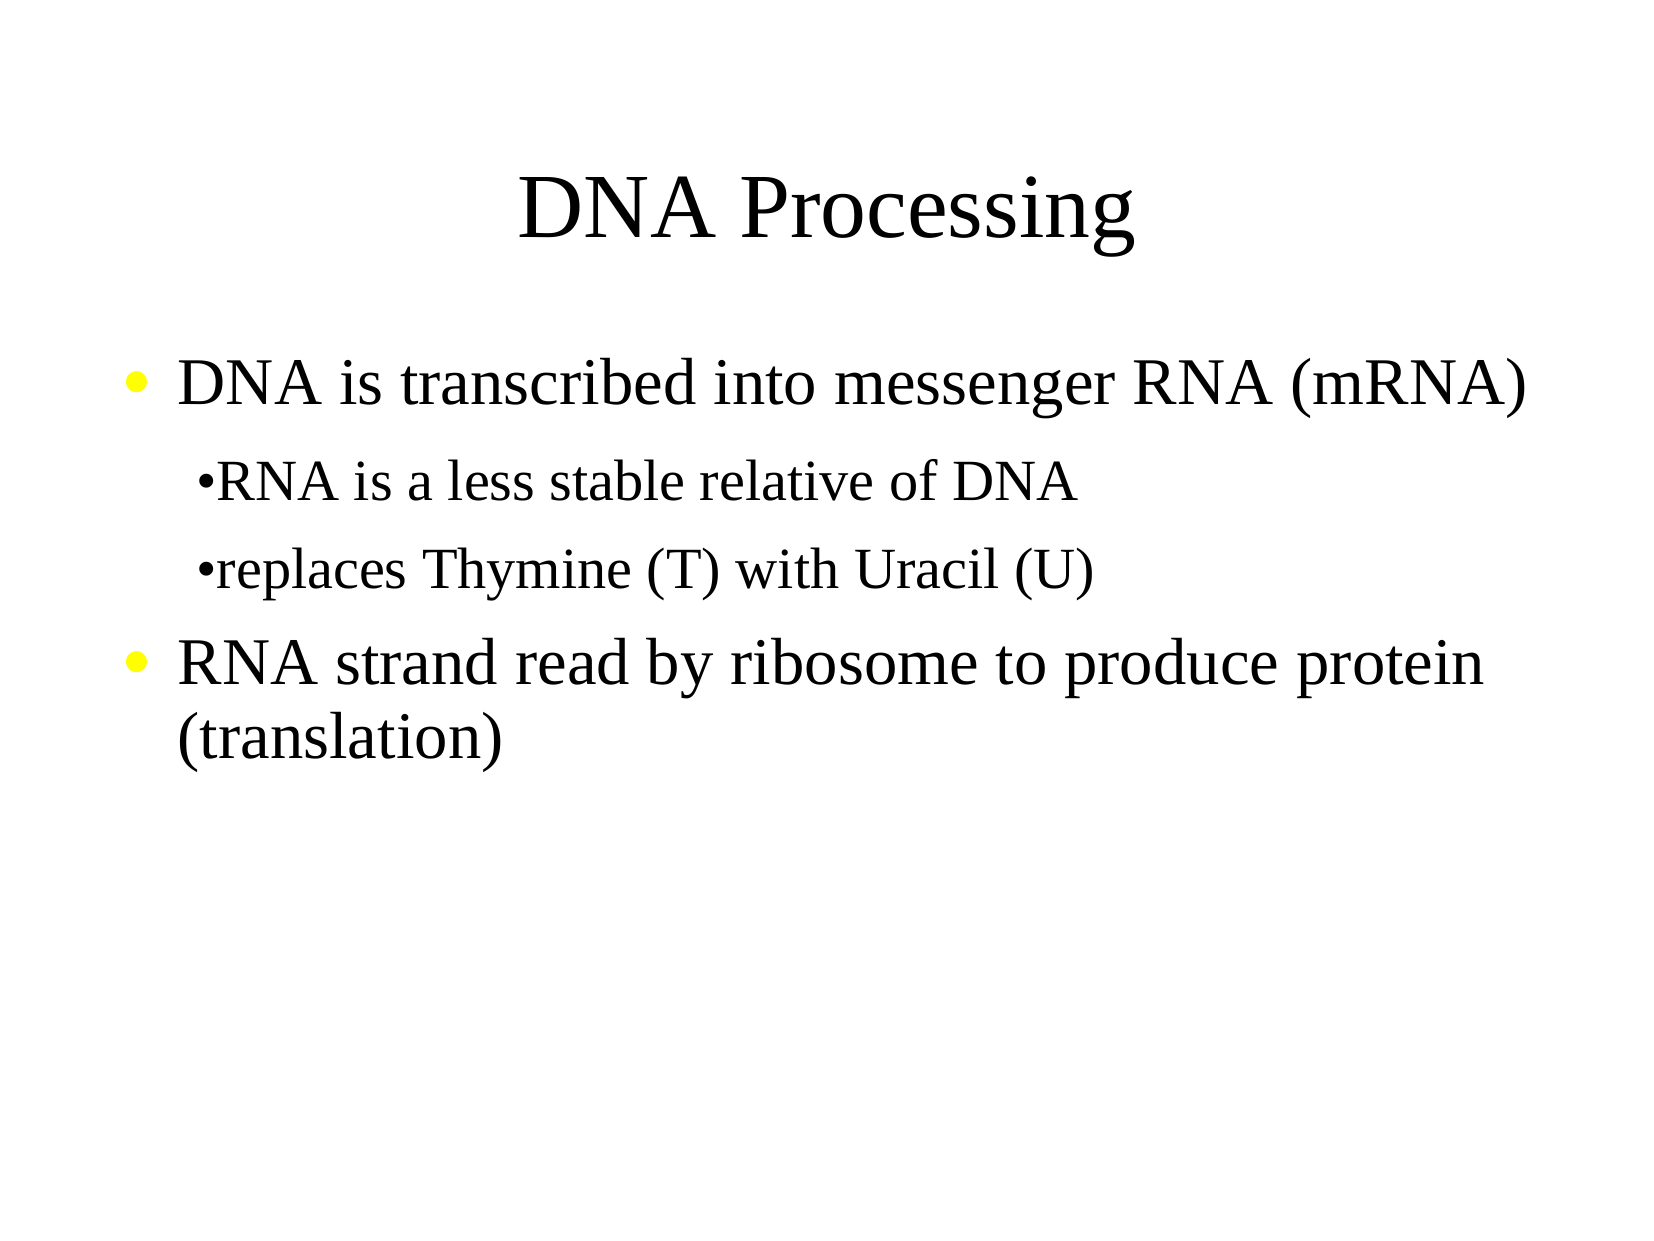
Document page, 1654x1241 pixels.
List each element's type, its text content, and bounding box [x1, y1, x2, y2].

title DNA Processing [121, 102, 1534, 311]
list DNA is transcribed into messenger RNA (mRNA) RNA is a less stable relative of DNA replaces Thymine (T) with Uracil (U) RNA strand read by ribosome to produce protein (translation) [121, 344, 1534, 1127]
